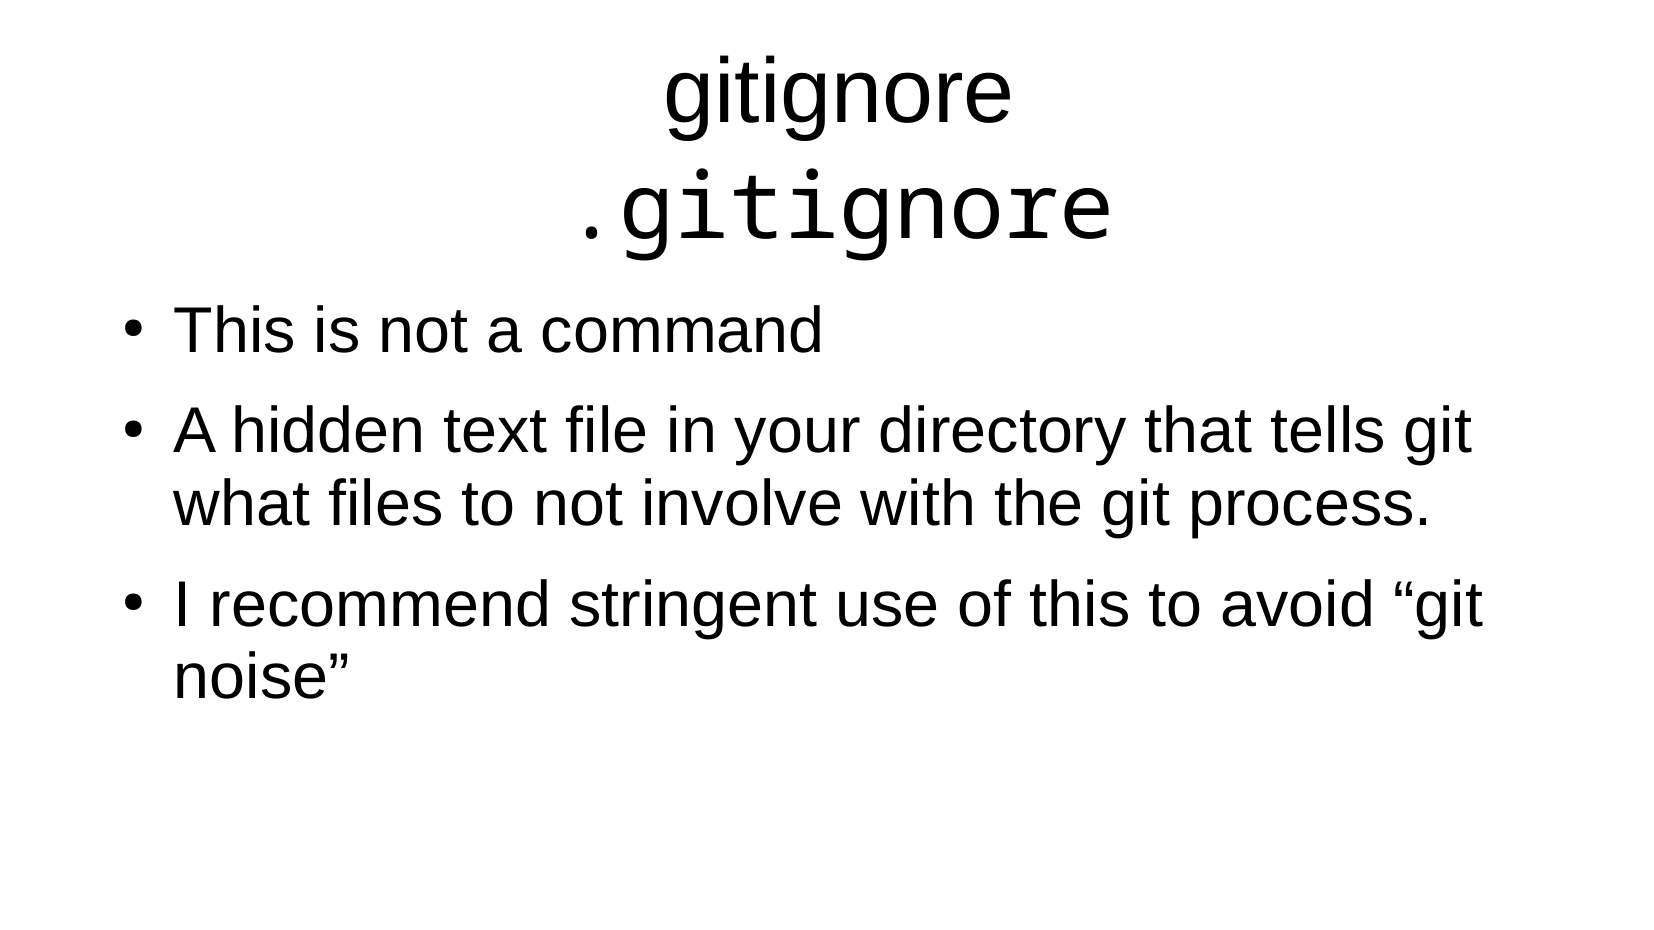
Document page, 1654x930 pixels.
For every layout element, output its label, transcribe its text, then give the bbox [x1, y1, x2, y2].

list This is not a command A hidden text file in your directory that tells git what files to not involve with the git process. I recommend stringent use of this to avoid “git noise” [105, 293, 1593, 714]
title .gitignore [82, 169, 1571, 281]
title gitignore [82, 13, 1571, 169]
